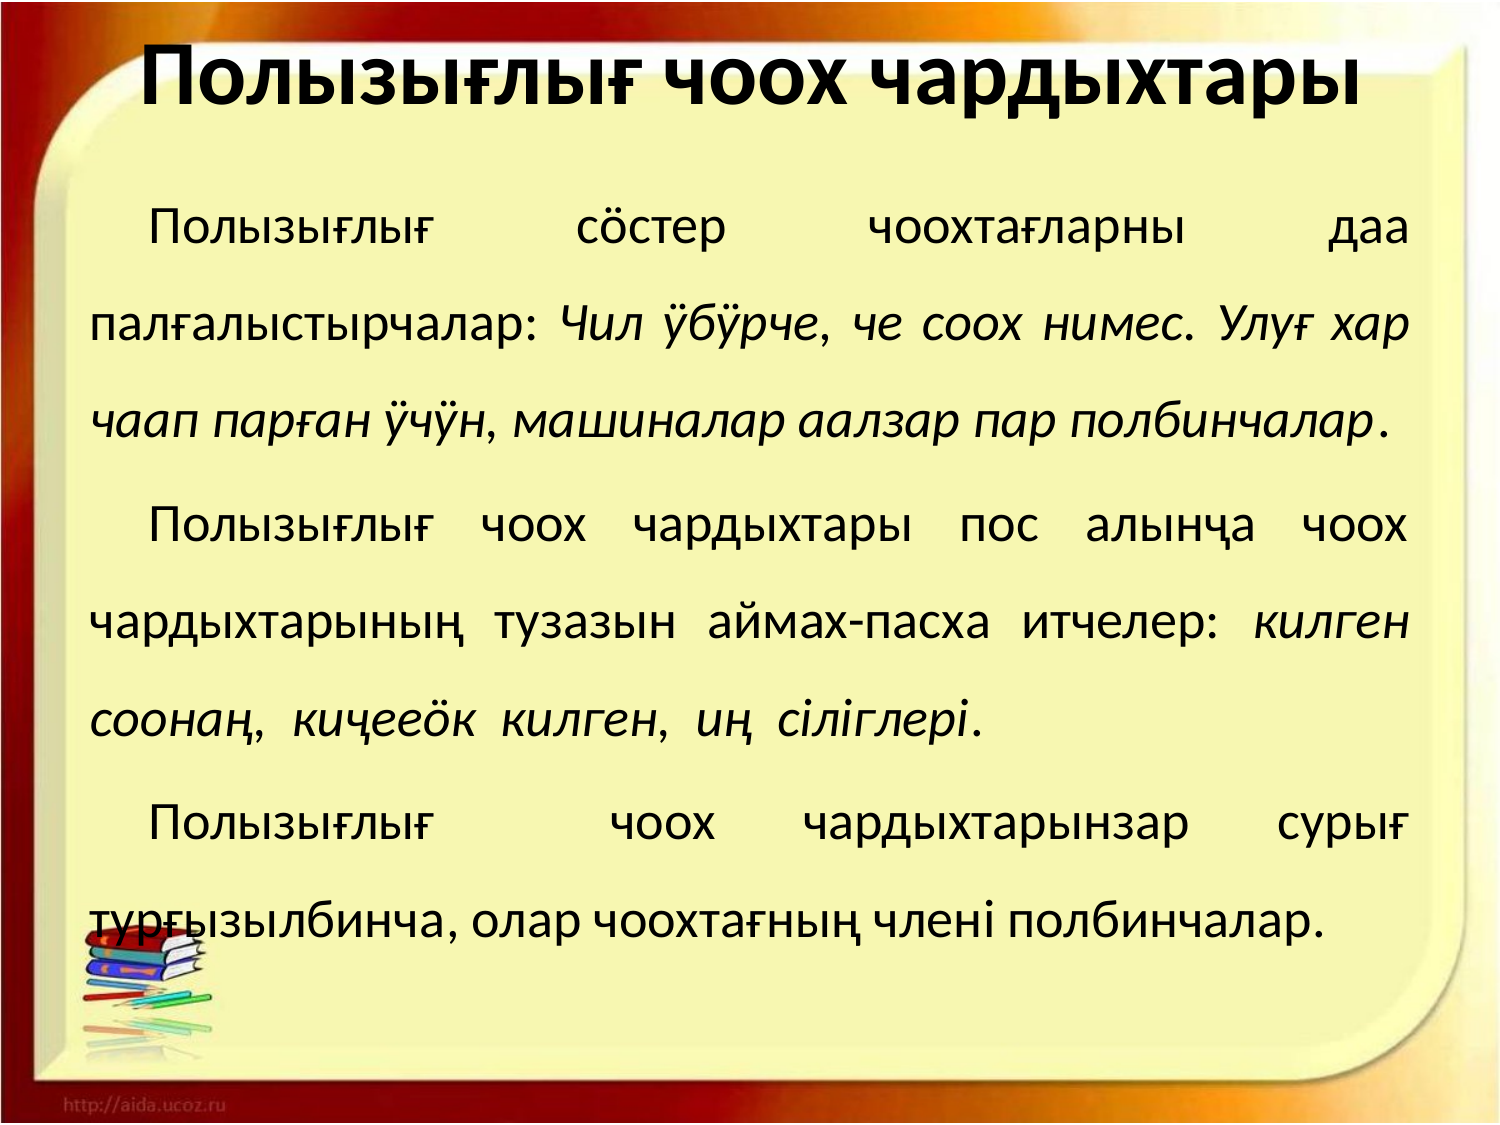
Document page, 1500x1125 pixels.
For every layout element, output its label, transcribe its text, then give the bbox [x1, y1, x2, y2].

list Полызығлығ сӧстер чоохтағларны даа палғалыстырчалар: Чил ӱбӱрче, че соох нимес. Улуғ хар чаап парған ӱчӱн, машиналар аалзар пар полбинчалар. Полызығлығ чоох чардыхтары пос алынҷа чоох чардыхтарының тузазын аймах-пасха итчелер: килген соонаң, киҷееӧк килген, иң сiлiглерi. Полызығлығ чоох чардыхтарынзар сурығ турғызылбинча, олар чоохтағның членi полбинчалар. [75, 149, 1426, 1071]
title Полызығлығ чоох чардыхтары [77, 5, 1428, 193]
picture [0, 2, 1500, 1123]
